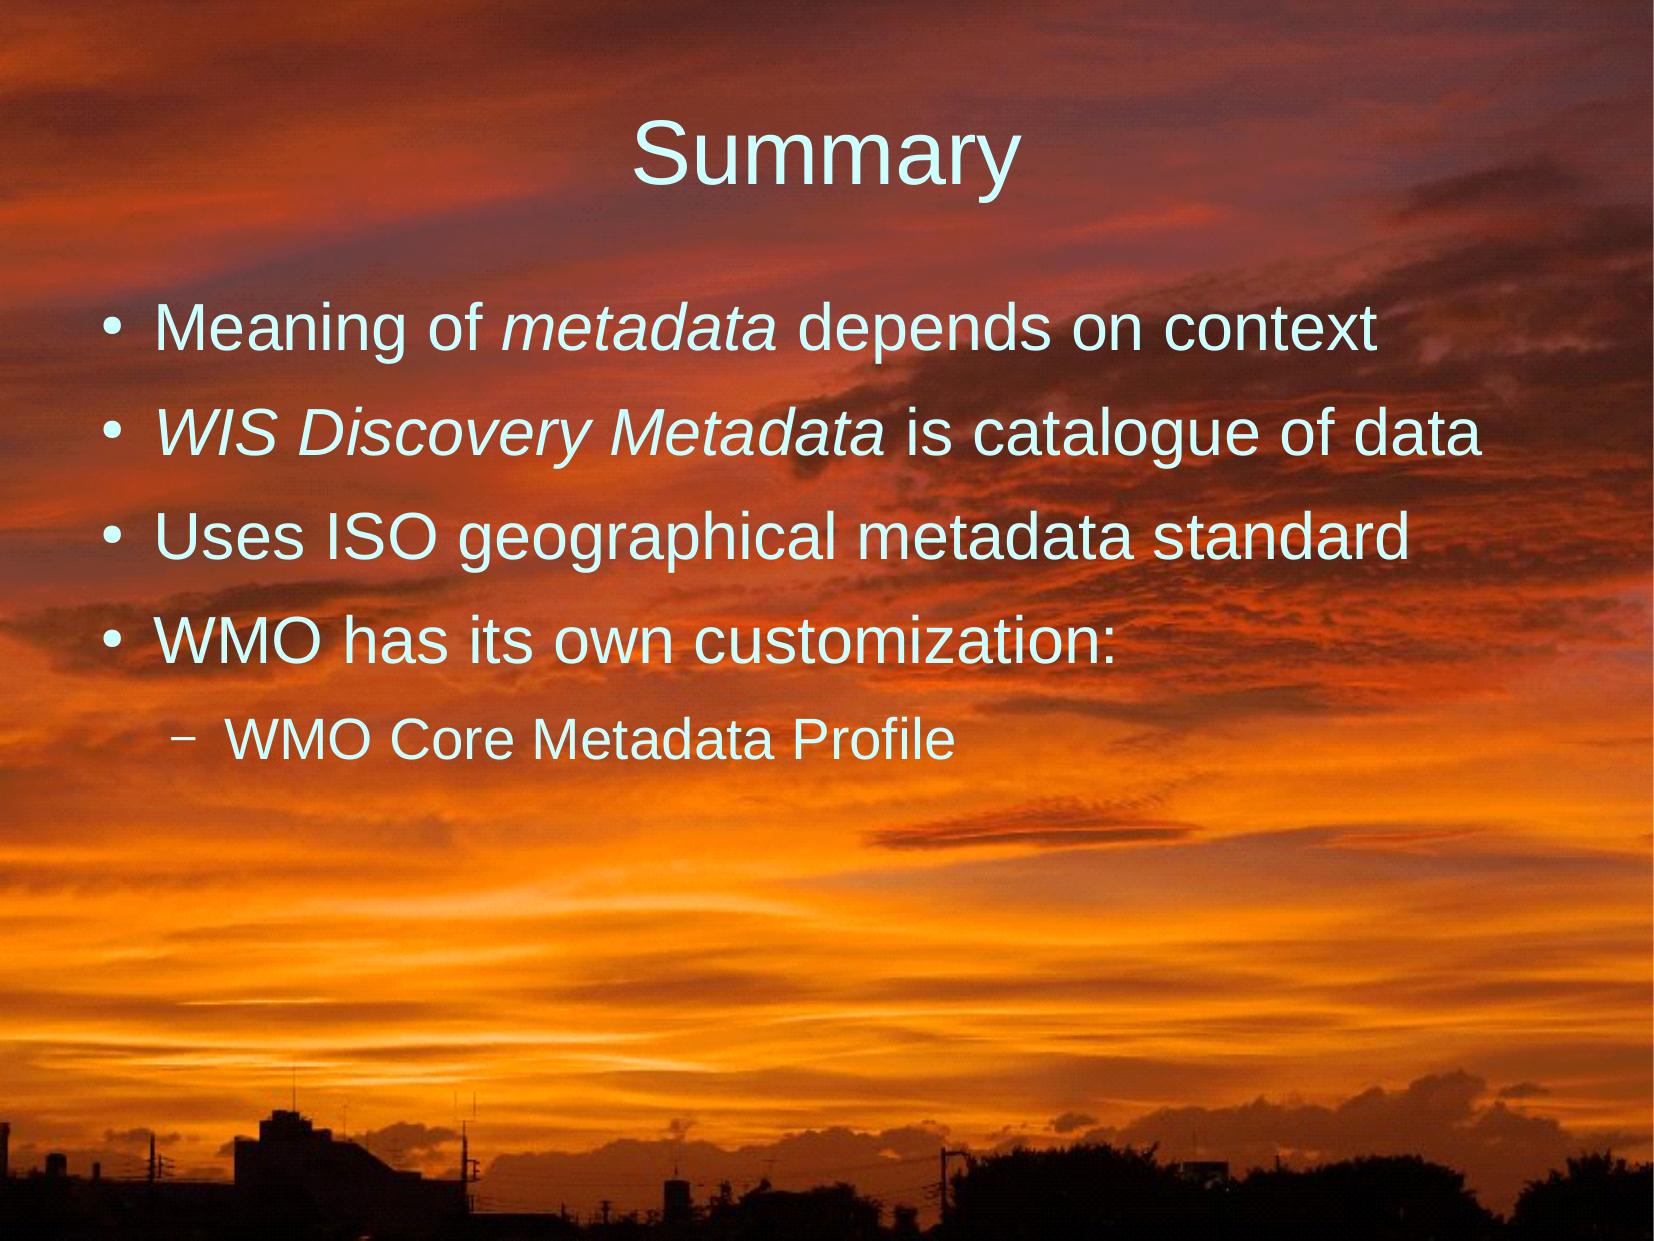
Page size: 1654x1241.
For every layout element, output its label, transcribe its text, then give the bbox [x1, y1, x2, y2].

title Summary [82, 49, 1571, 257]
list Meaning of metadata depends on context WIS Discovery Metadata is catalogue of data Uses ISO geographical metadata standard WMO has its own customization: WMO Core Metadata Profile [82, 290, 1571, 1010]
picture [0, 0, 1654, 1241]
